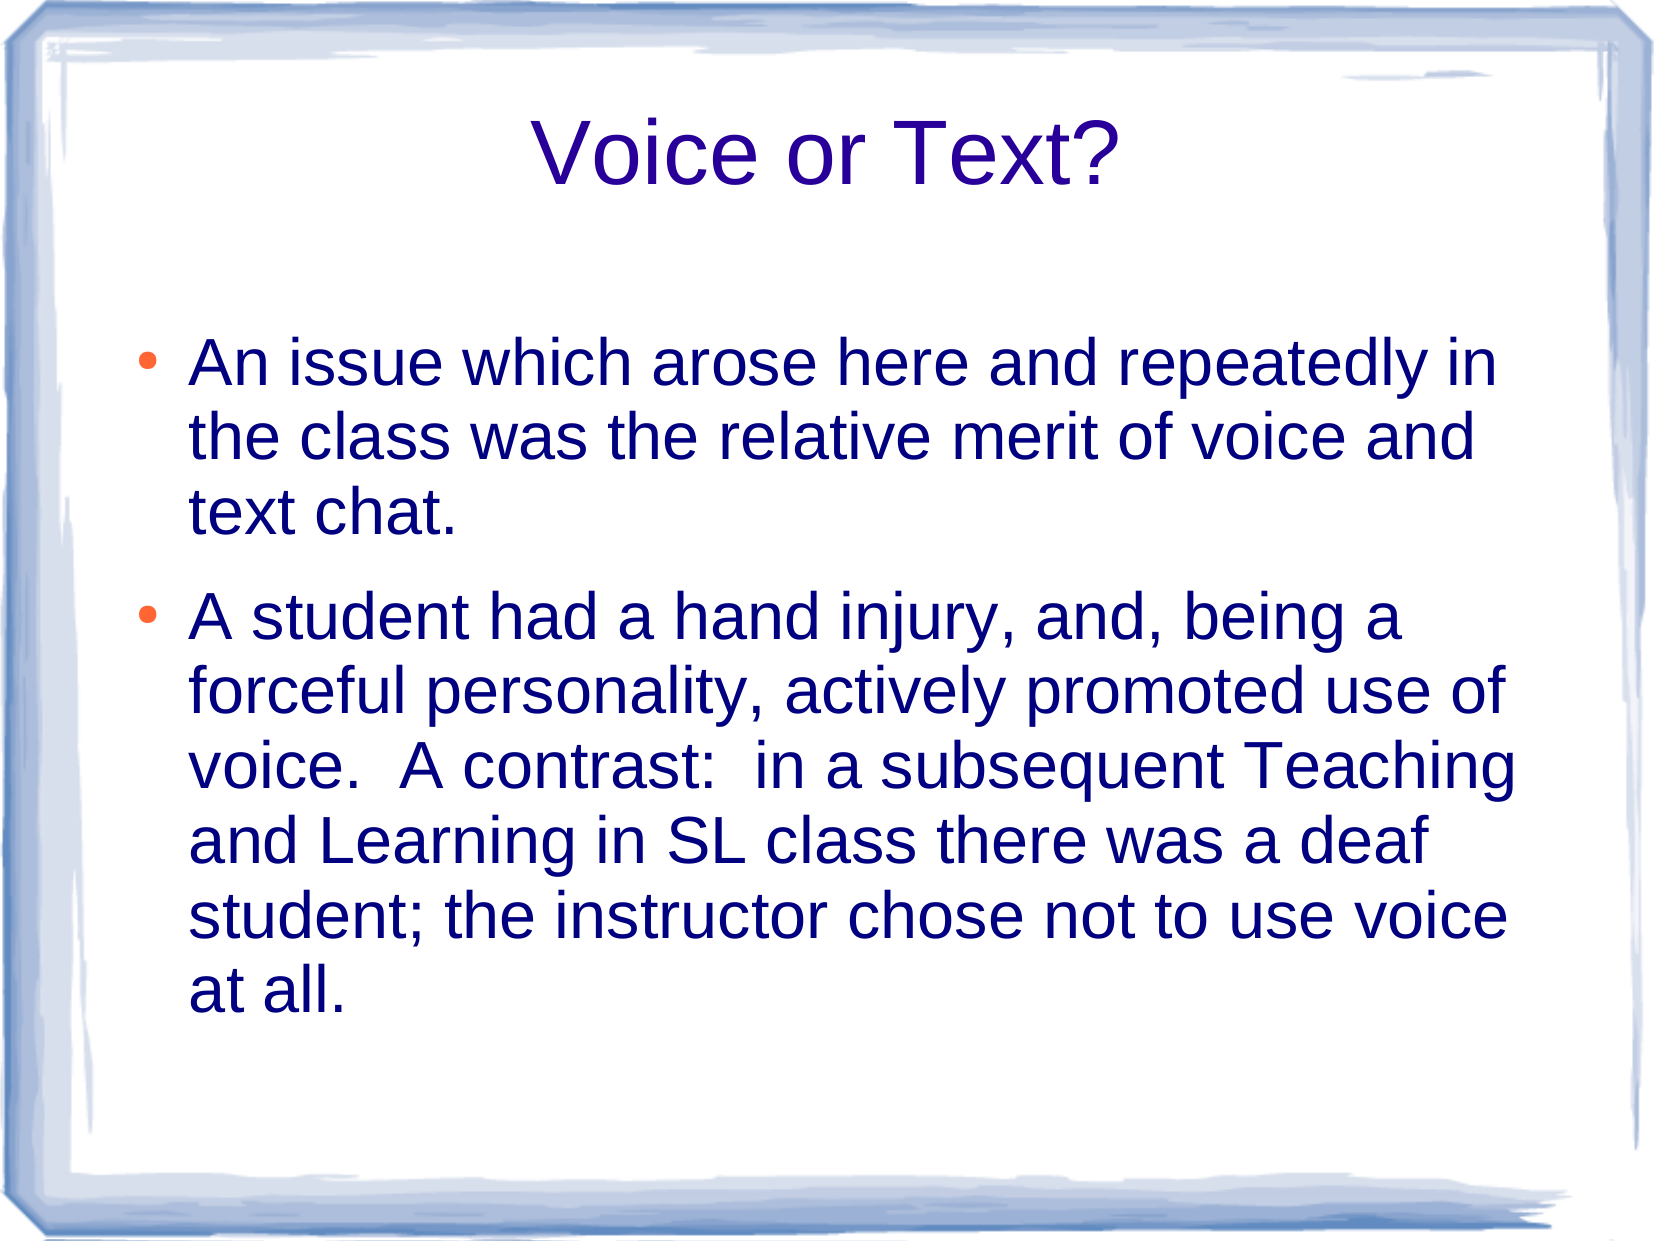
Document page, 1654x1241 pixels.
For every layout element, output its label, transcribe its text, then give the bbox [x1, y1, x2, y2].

list An issue which arose here and repeatedly in the class was the relative merit of voice and text chat. A student had a hand injury, and, being a forceful personality, actively promoted use of voice. A contrast: in a subsequent Teaching and Learning in SL class there was a deaf student; the instructor chose not to use voice at all. [118, 324, 1571, 1028]
picture [0, 0, 1654, 1241]
title Voice or Text? [82, 56, 1571, 250]
